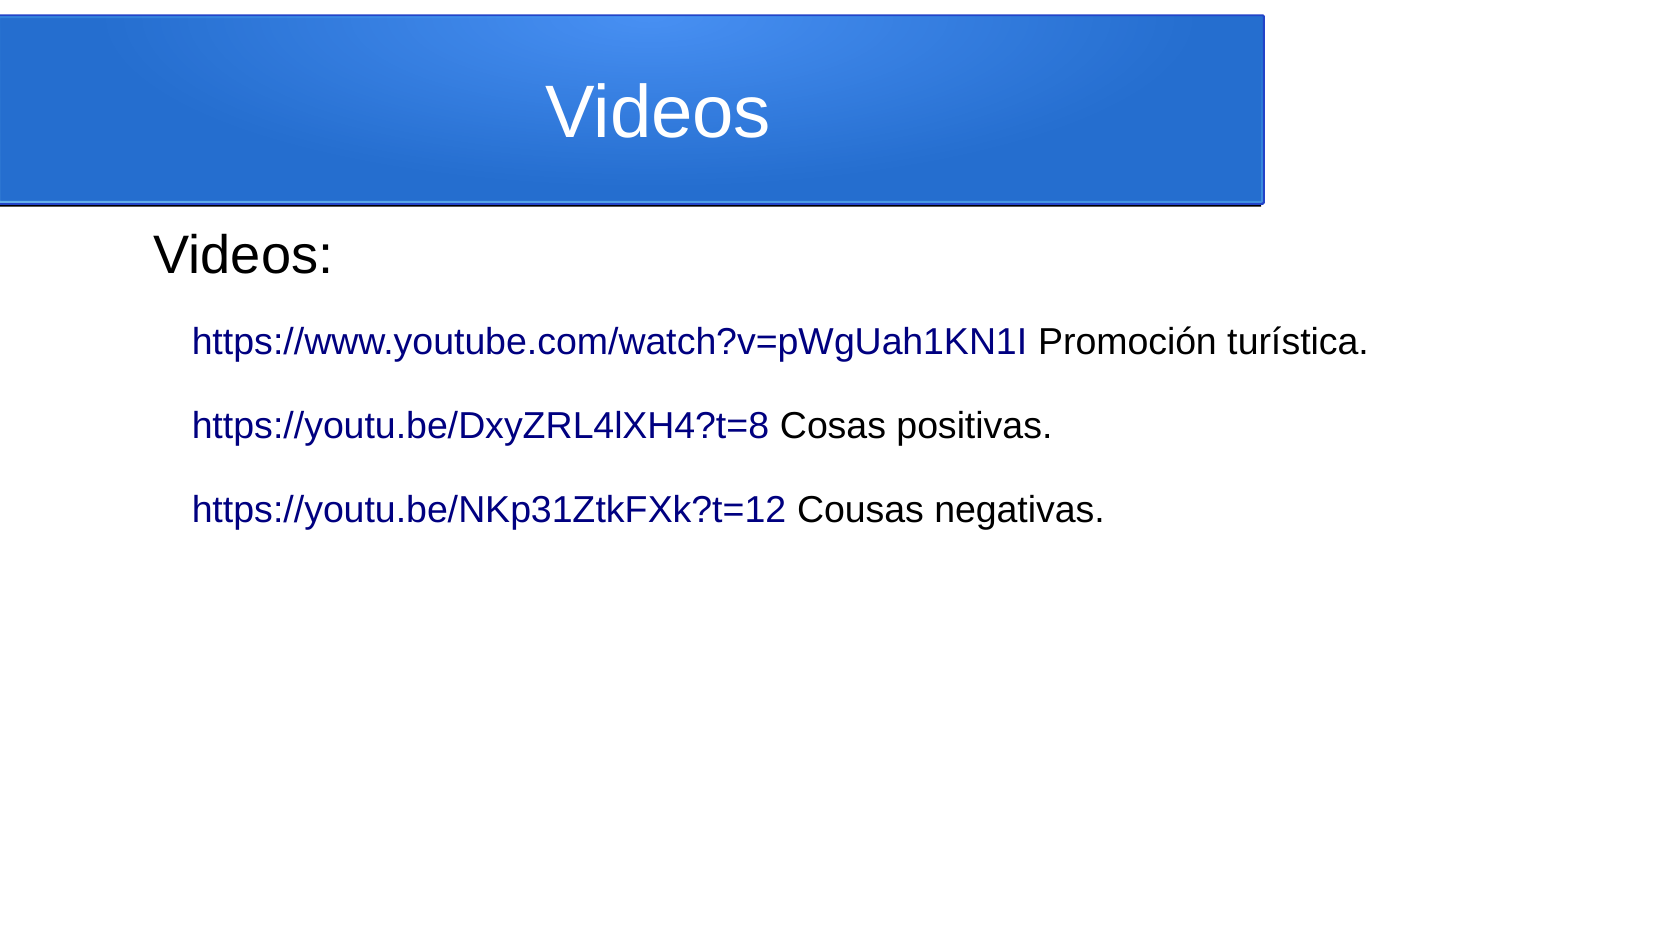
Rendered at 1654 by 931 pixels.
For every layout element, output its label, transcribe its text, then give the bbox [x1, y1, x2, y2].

title Videos [82, 35, 1235, 189]
list Videos: [82, 224, 1571, 764]
text_box https://www.youtube.com/watch?v=pWgUah1KN1I Promoción turística. https://youtu.be/DxyZRL4lXH4?t=8 Cosas positivas. https://youtu.be/NKp31ZtkFXk?t=12 Cousas negativas. [177, 271, 1489, 756]
